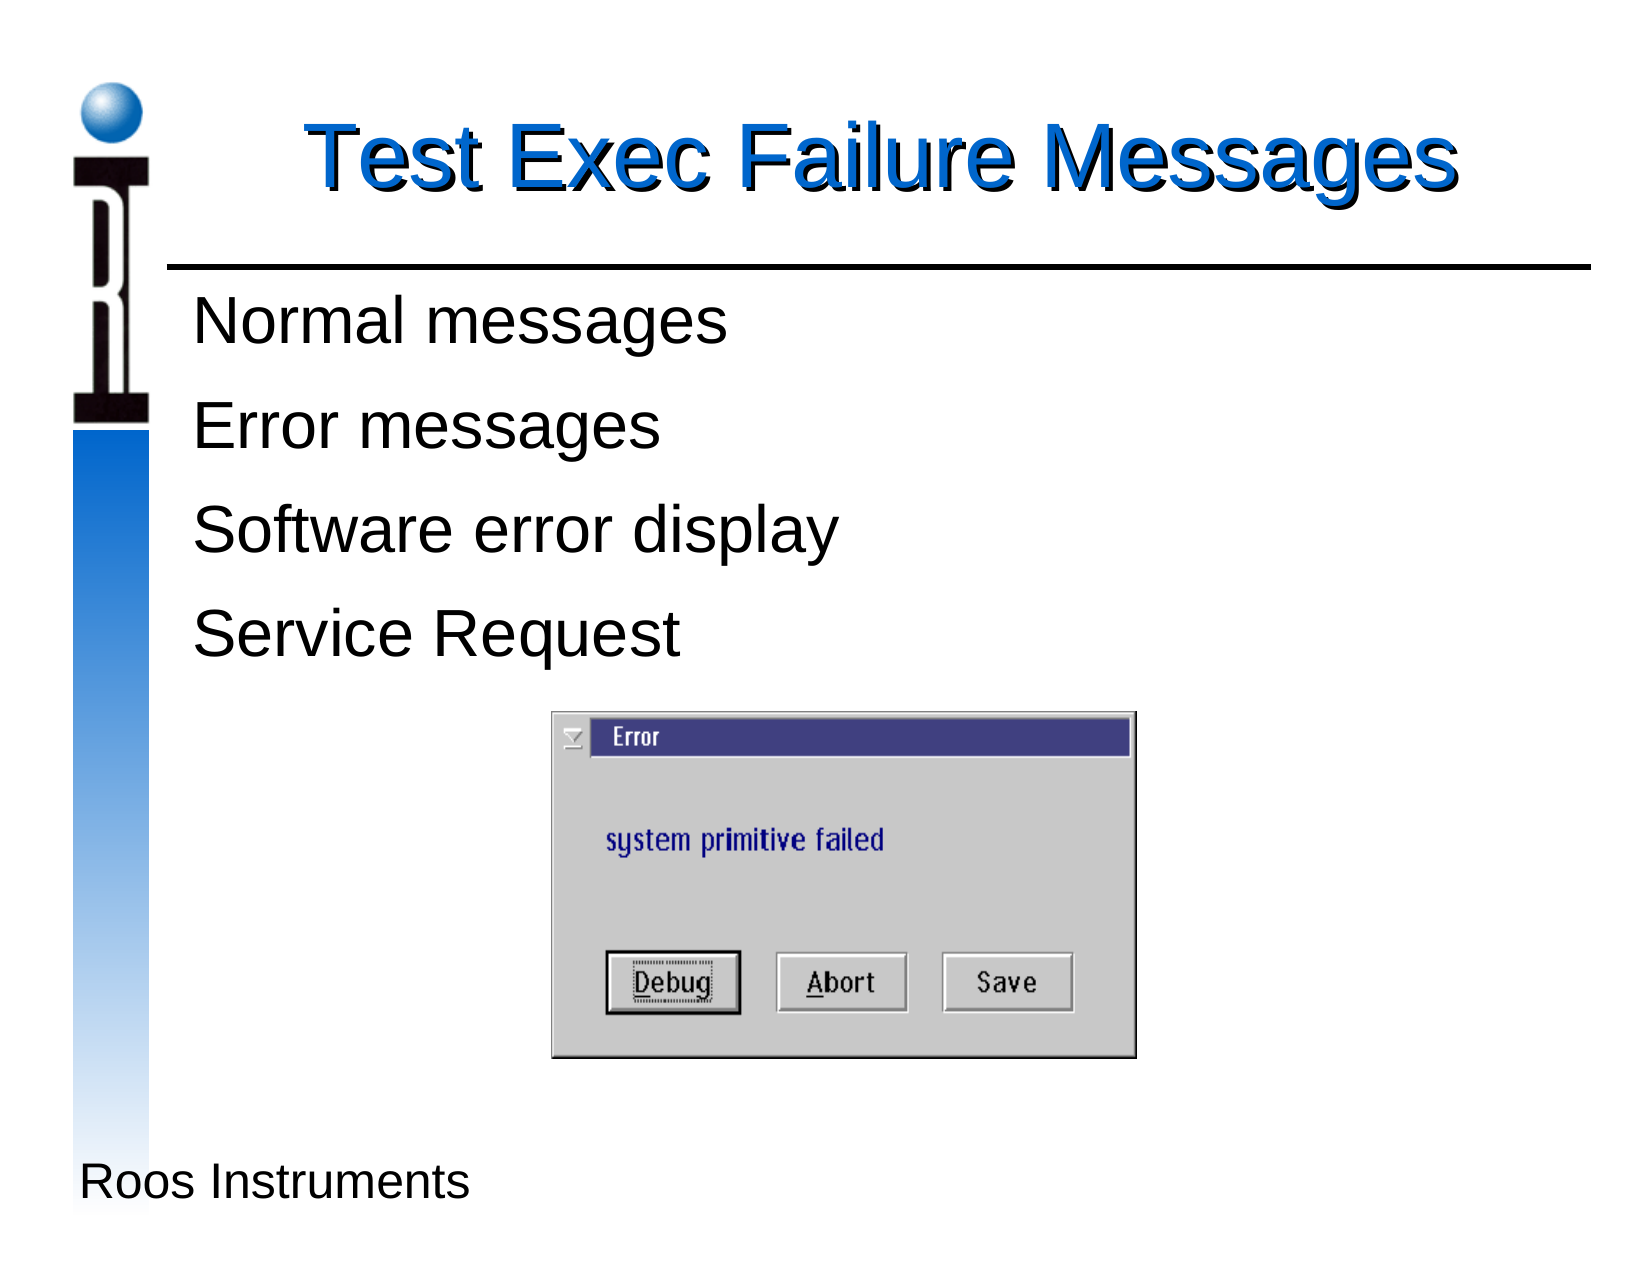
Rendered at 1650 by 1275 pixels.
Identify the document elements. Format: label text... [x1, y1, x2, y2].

picture [551, 711, 1137, 1059]
title Test Exec Failure Messages [171, 66, 1591, 245]
picture [69, 78, 154, 430]
list Normal messages Error messages Software error display Service Request [174, 283, 1591, 1079]
